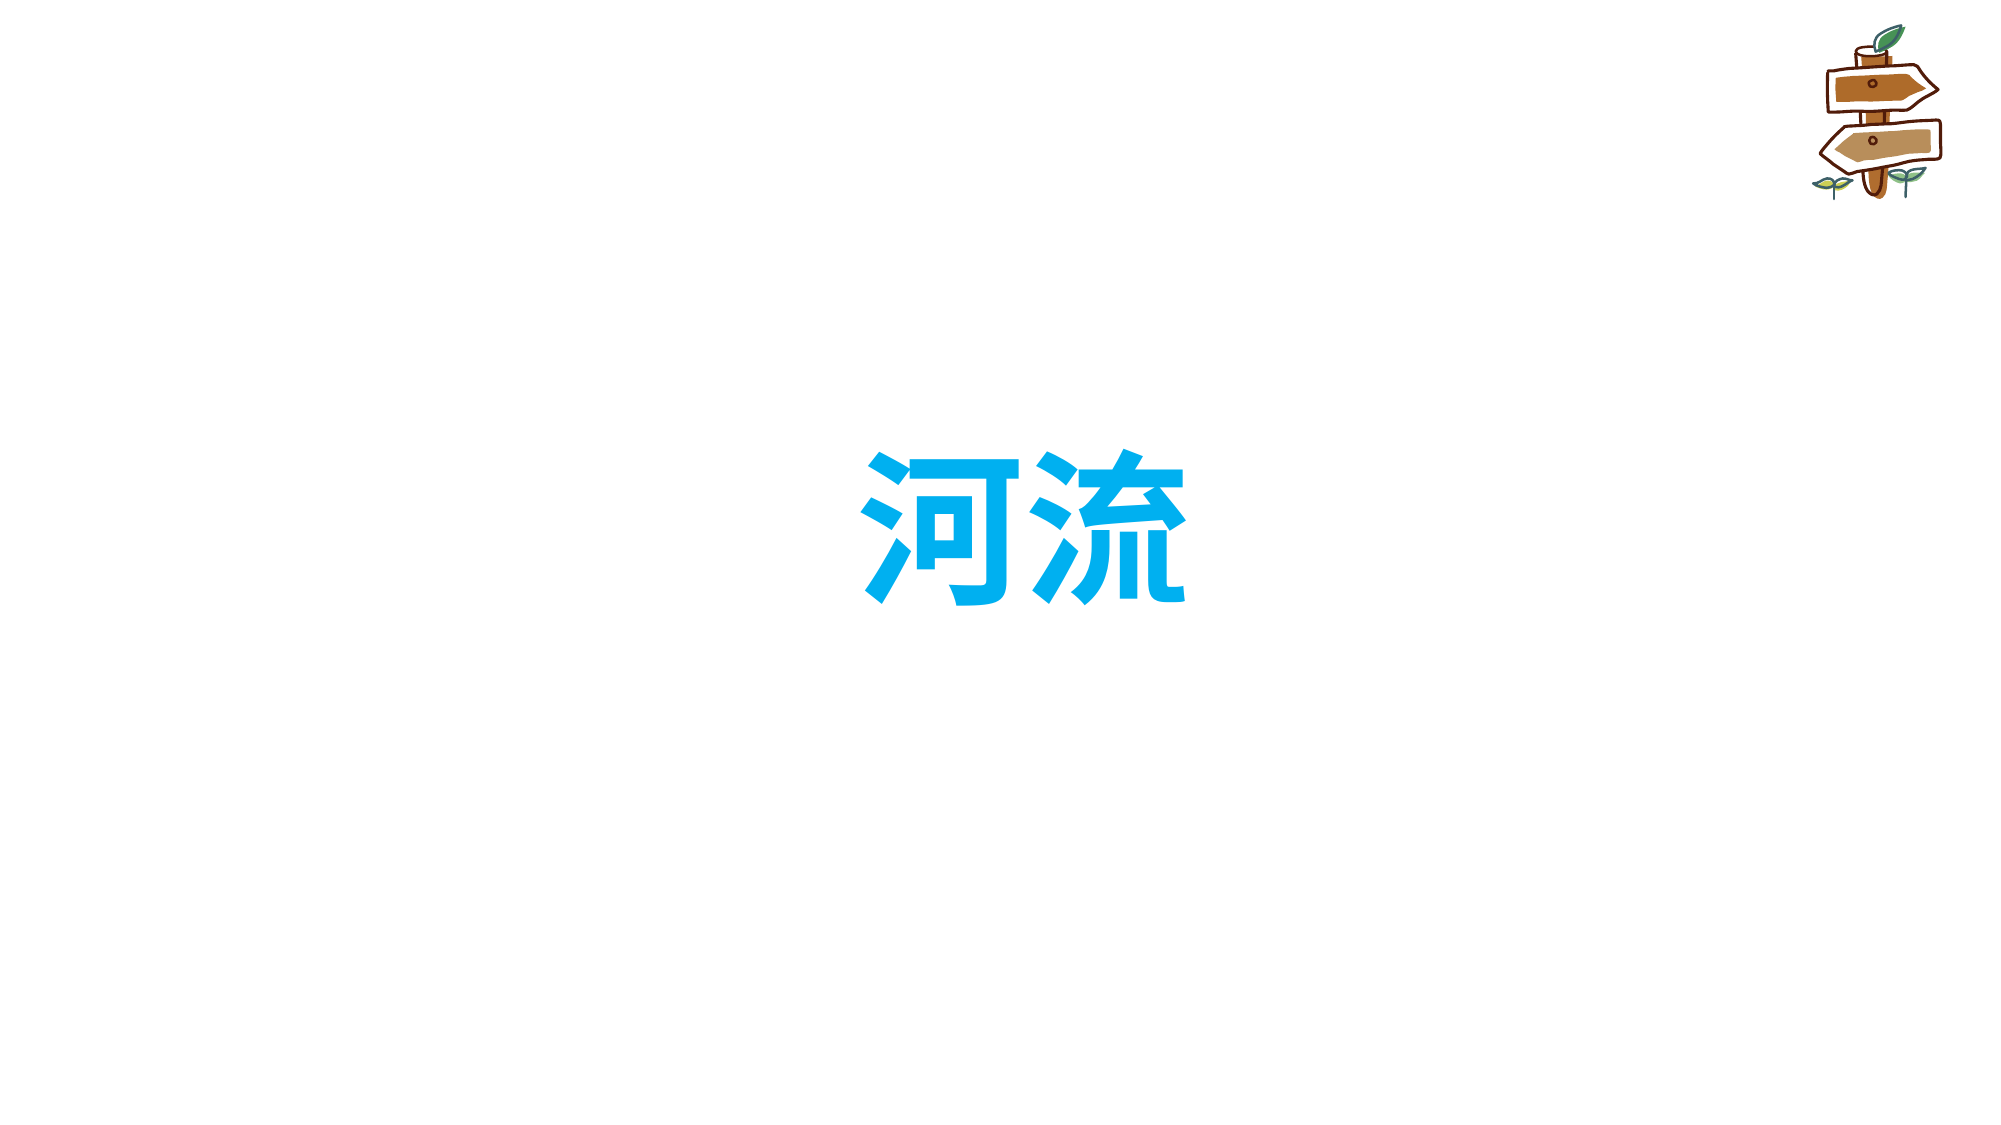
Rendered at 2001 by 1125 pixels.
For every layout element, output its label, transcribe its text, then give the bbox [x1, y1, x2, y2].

picture [1811, 24, 1944, 201]
text_box 河流 [843, 416, 1557, 635]
